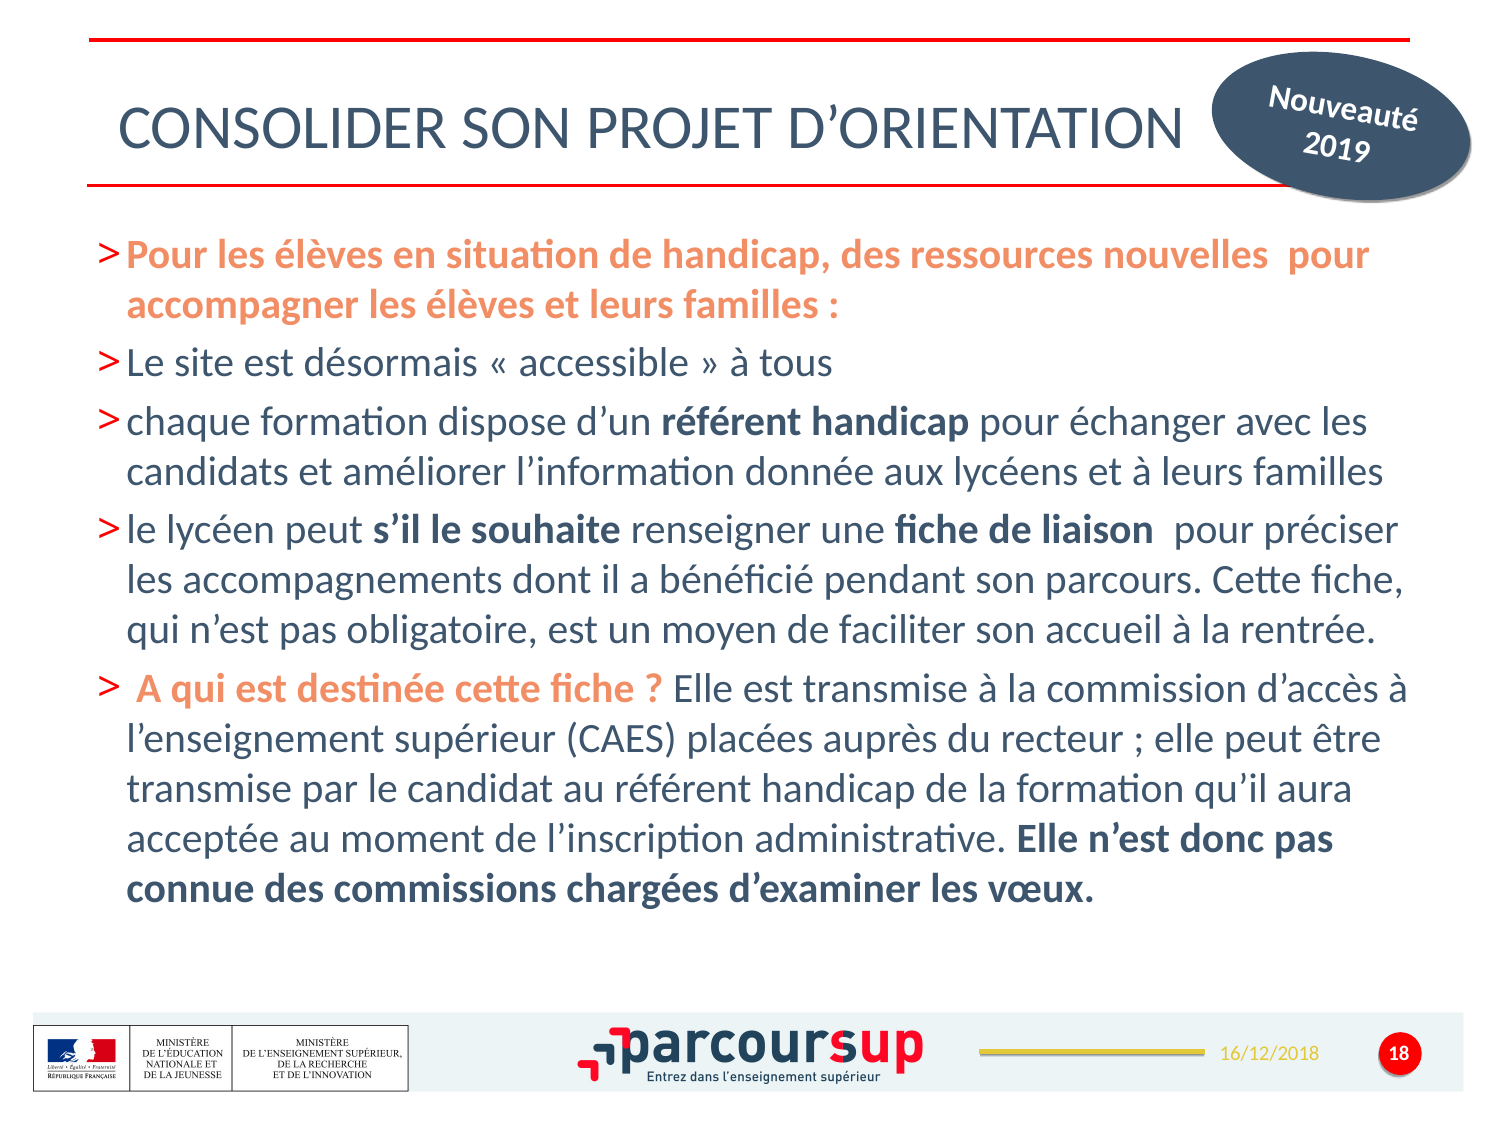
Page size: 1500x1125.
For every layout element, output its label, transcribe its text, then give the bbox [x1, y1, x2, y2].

picture [0, 0, 1499, 1124]
text_box Nouveauté 2019 [1211, 51, 1470, 201]
title Consolider son projet d’orientation [103, 59, 1291, 188]
slide_number <numéro> [1368, 1031, 1430, 1074]
text_box Pour les élèves en situation de handicap, des ressources nouvelles pour accompagner les élèves et leurs familles : Le site est désormais « accessible » à tous chaque formation dispose d’un référent handicap pour échanger avec les candidats et améliorer l’information donnée aux lycéens et à leurs familles le lycéen peut s’il le souhaite renseigner une fiche de liaison pour préciser les accompagnements dont il a bénéficié pendant son parcours. Cette fiche, qui n’est pas obligatoire, est un moyen de faciliter son accueil à la rentrée. A qui est destinée cette fiche ? Elle est transmise à la commission d’accès à l’enseignement supérieur (CAES) placées auprès du recteur ; elle peut être transmise par le candidat au référent handicap de la formation qu’il aura acceptée au moment de l’inscription administrative. Elle n’est donc pas connue des commissions chargées d’examiner les vœux. [82, 219, 1459, 918]
